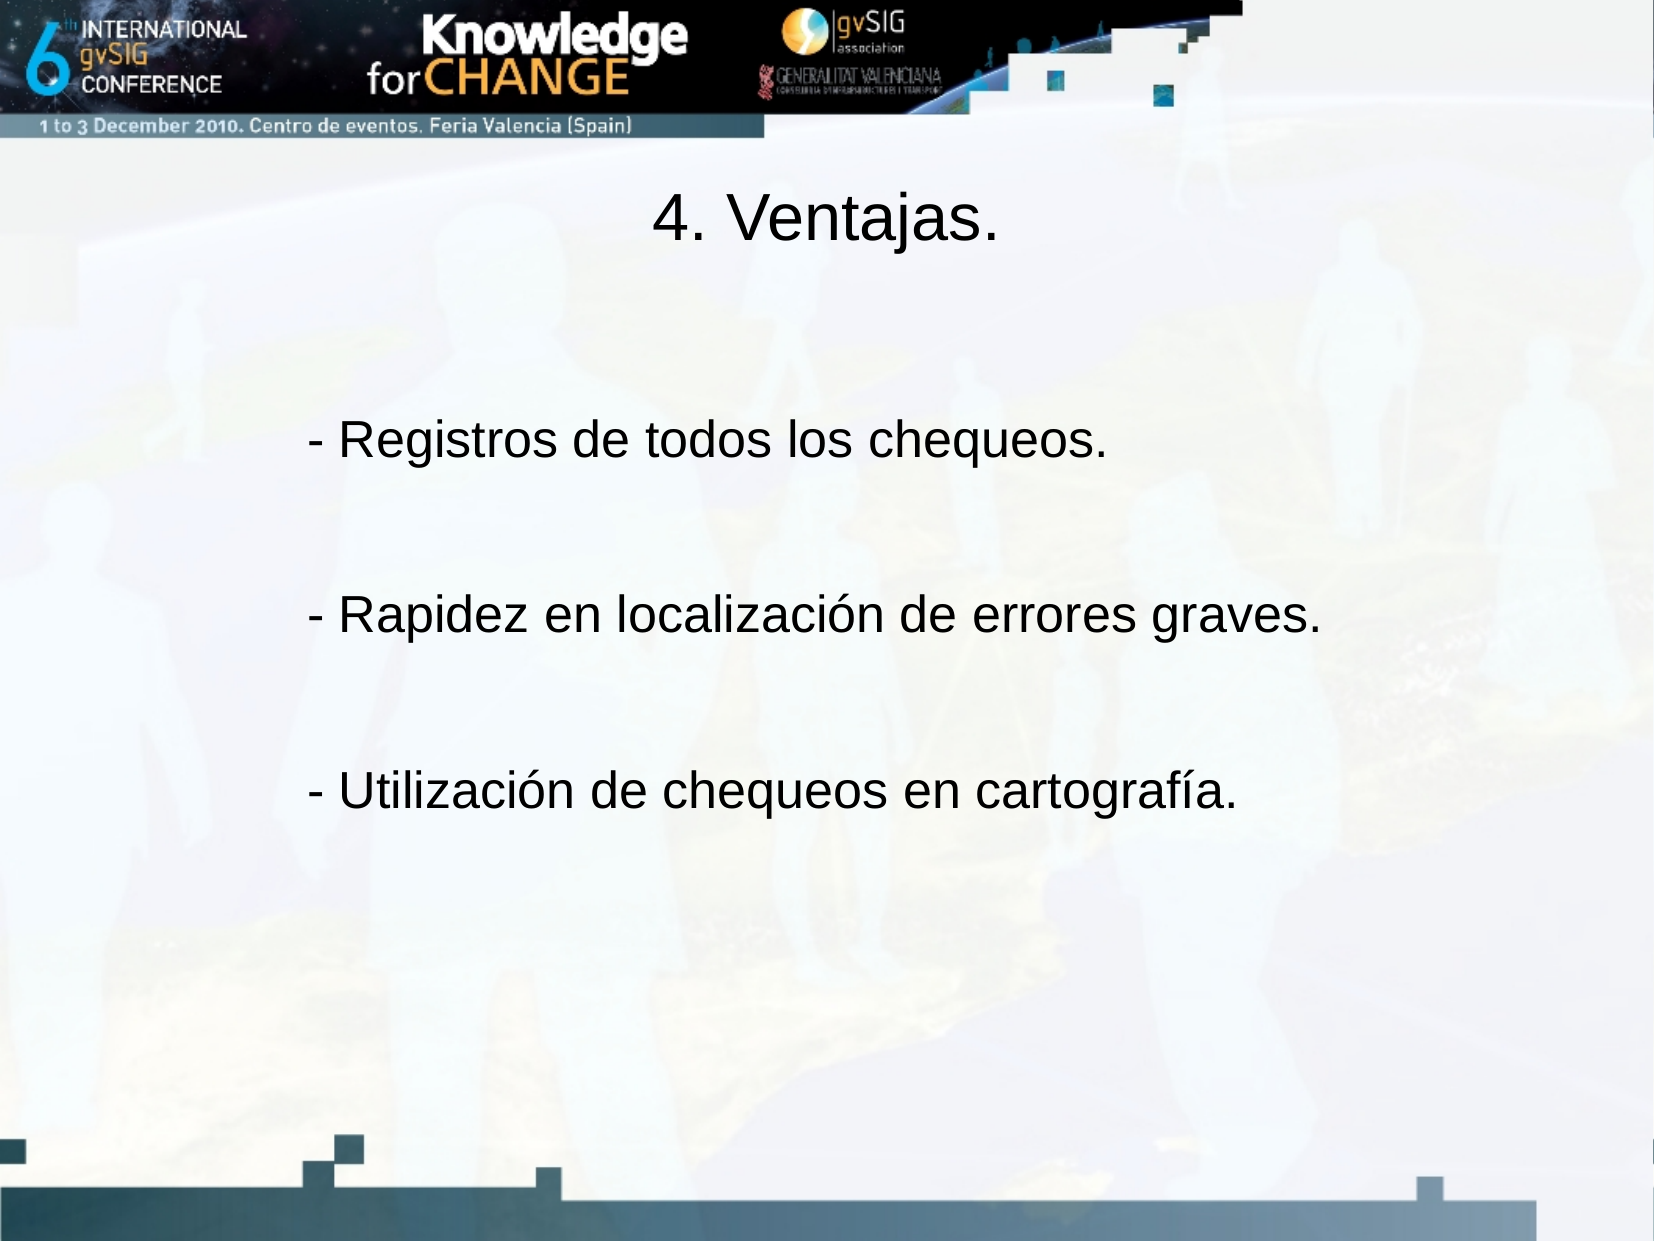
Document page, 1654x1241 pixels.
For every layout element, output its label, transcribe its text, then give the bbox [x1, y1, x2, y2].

picture [0, 0, 1654, 1241]
title 4. Ventajas. [82, 177, 1571, 257]
list - Registros de todos los chequeos. - Rapidez en localización de errores graves. - Utilización de chequeos en cartografía. [289, 323, 1506, 1004]
